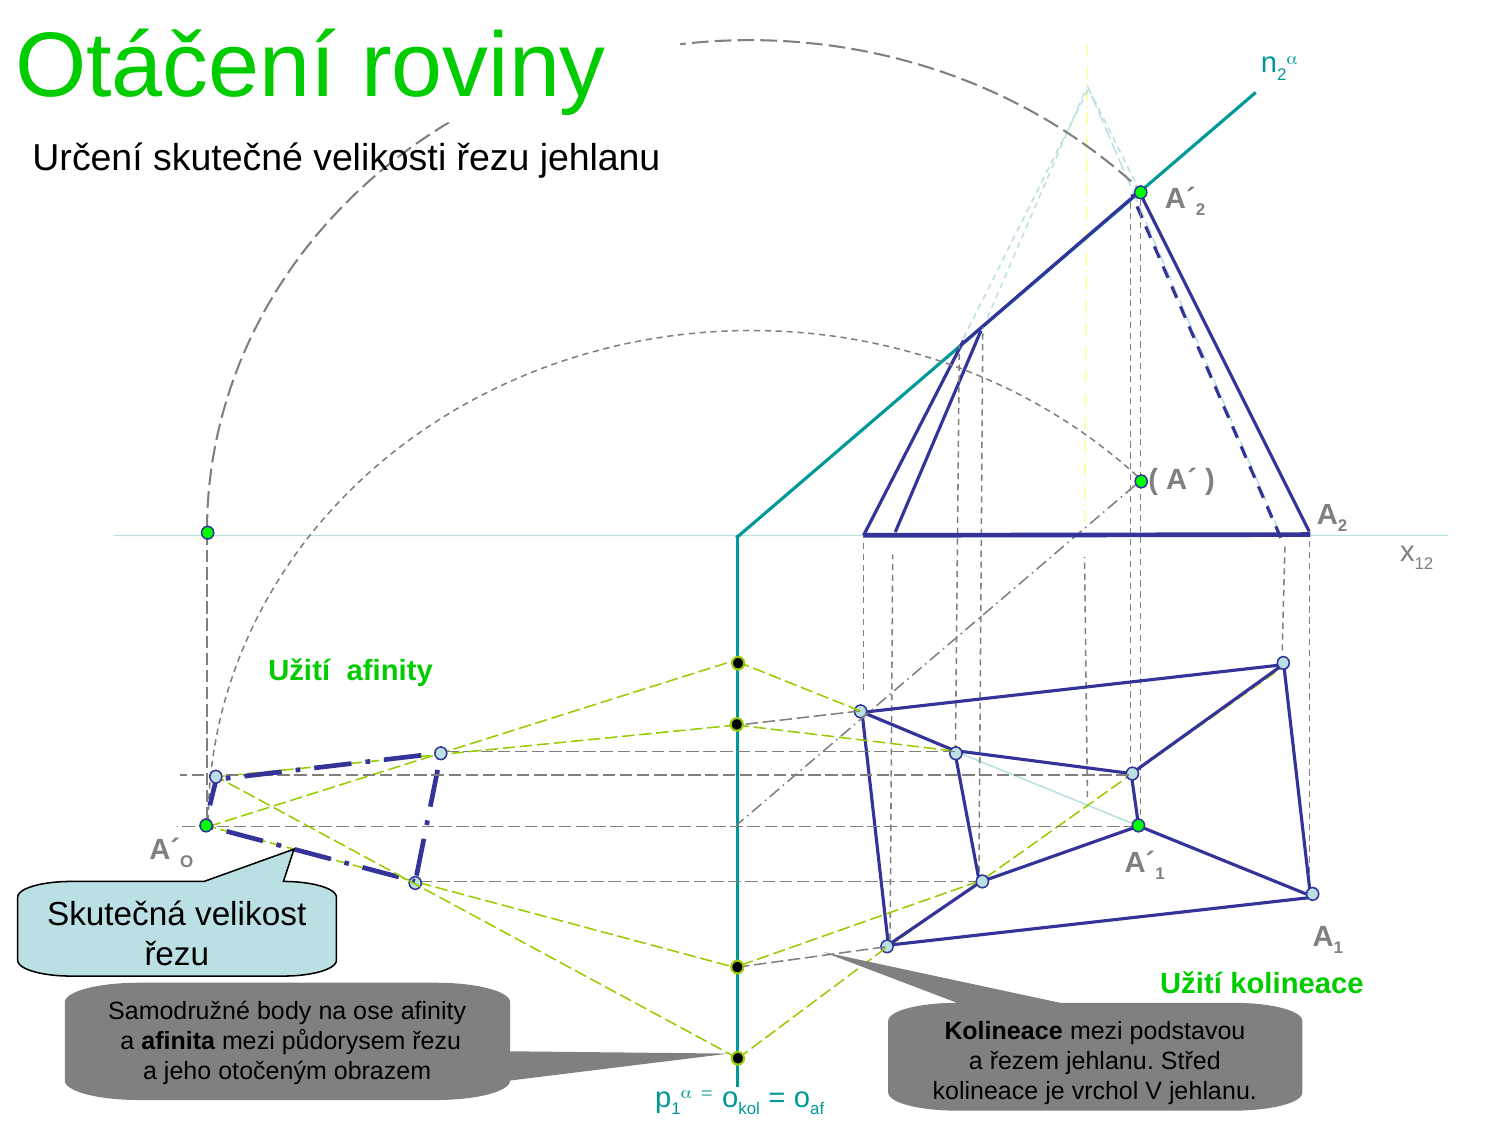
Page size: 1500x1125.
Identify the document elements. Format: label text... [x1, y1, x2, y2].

text_box [881, 940, 894, 953]
text_box ( A´ ) [1133, 453, 1240, 504]
text_box [409, 883, 419, 890]
text_box A´2 [1150, 171, 1240, 227]
text_box [209, 770, 222, 784]
text_box [434, 746, 447, 760]
text_box A´1 [1109, 835, 1199, 891]
text_box [949, 746, 963, 760]
text_box Užití afinity [253, 643, 471, 694]
text_box [1132, 819, 1145, 832]
text_box [731, 1051, 745, 1065]
text_box Kolineace mezi podstavou a řezem jehlanu. Střed kolineace je vrchol V jehlanu. [823, 952, 1303, 1111]
text_box [730, 717, 743, 731]
text_box [731, 656, 745, 670]
text_box [1126, 767, 1139, 781]
text_box [976, 875, 989, 888]
text_box [854, 704, 867, 718]
text_box A1 [1297, 909, 1387, 956]
text_box [1277, 656, 1290, 670]
text_box x12 [1385, 525, 1454, 581]
text_box [1306, 887, 1319, 901]
text_box Užití kolineace [1145, 956, 1407, 1007]
text_box p1okol = oaf [640, 1070, 871, 1125]
title Otáčení roviny [0, 0, 681, 123]
text_box n2 [1246, 35, 1435, 92]
text_box Určení skutečné velikosti řezu jehlanu [17, 125, 727, 186]
text_box A´O [134, 822, 224, 879]
text_box [731, 960, 744, 974]
text_box [409, 876, 422, 885]
text_box [1134, 185, 1147, 199]
text_box A2 [1302, 487, 1392, 543]
text_box [201, 526, 214, 540]
text_box Samodružné body na ose afinity a afinita mezi půdorysem řezu a jeho otočeným obrazem [64, 982, 729, 1101]
text_box Skutečná velikost řezu [17, 849, 337, 977]
